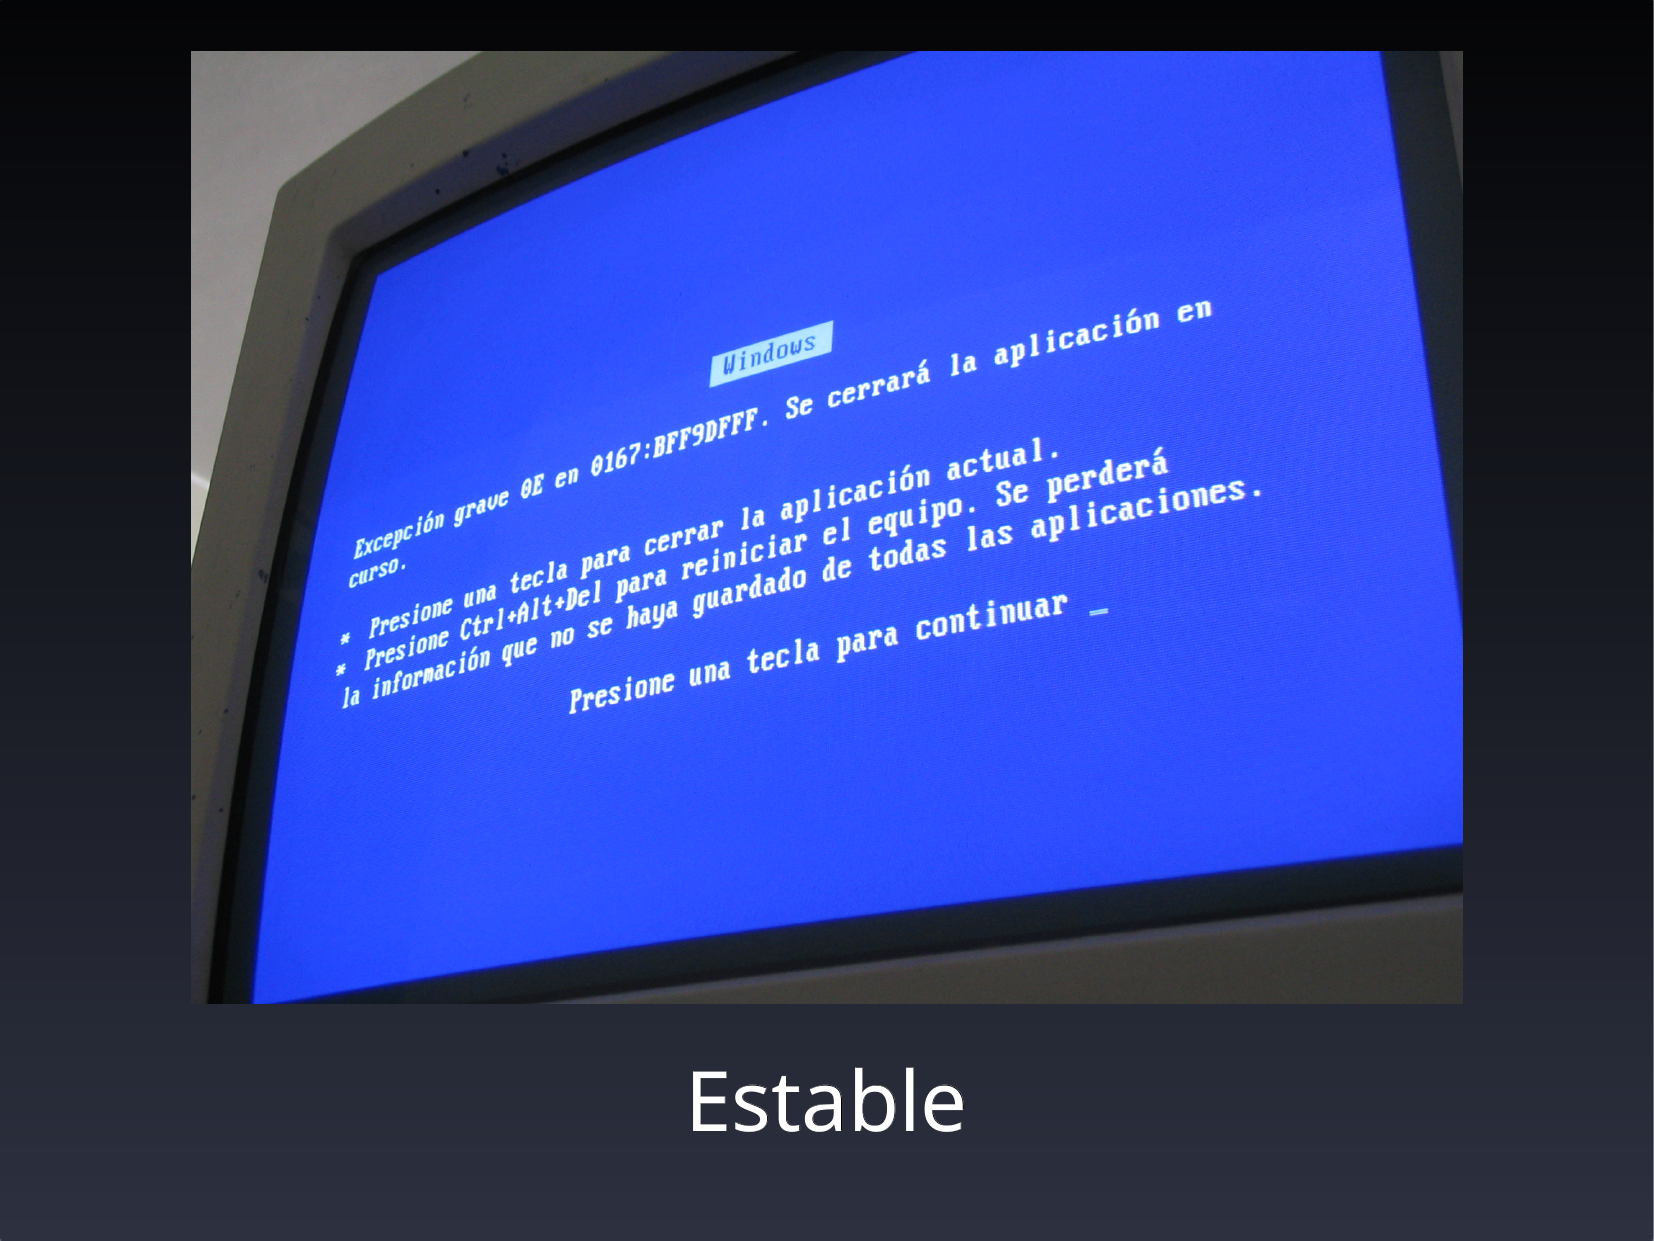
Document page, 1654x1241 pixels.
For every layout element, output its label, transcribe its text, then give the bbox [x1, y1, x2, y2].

text_box Estable [206, 1034, 1447, 1145]
picture [0, 0, 1654, 1241]
